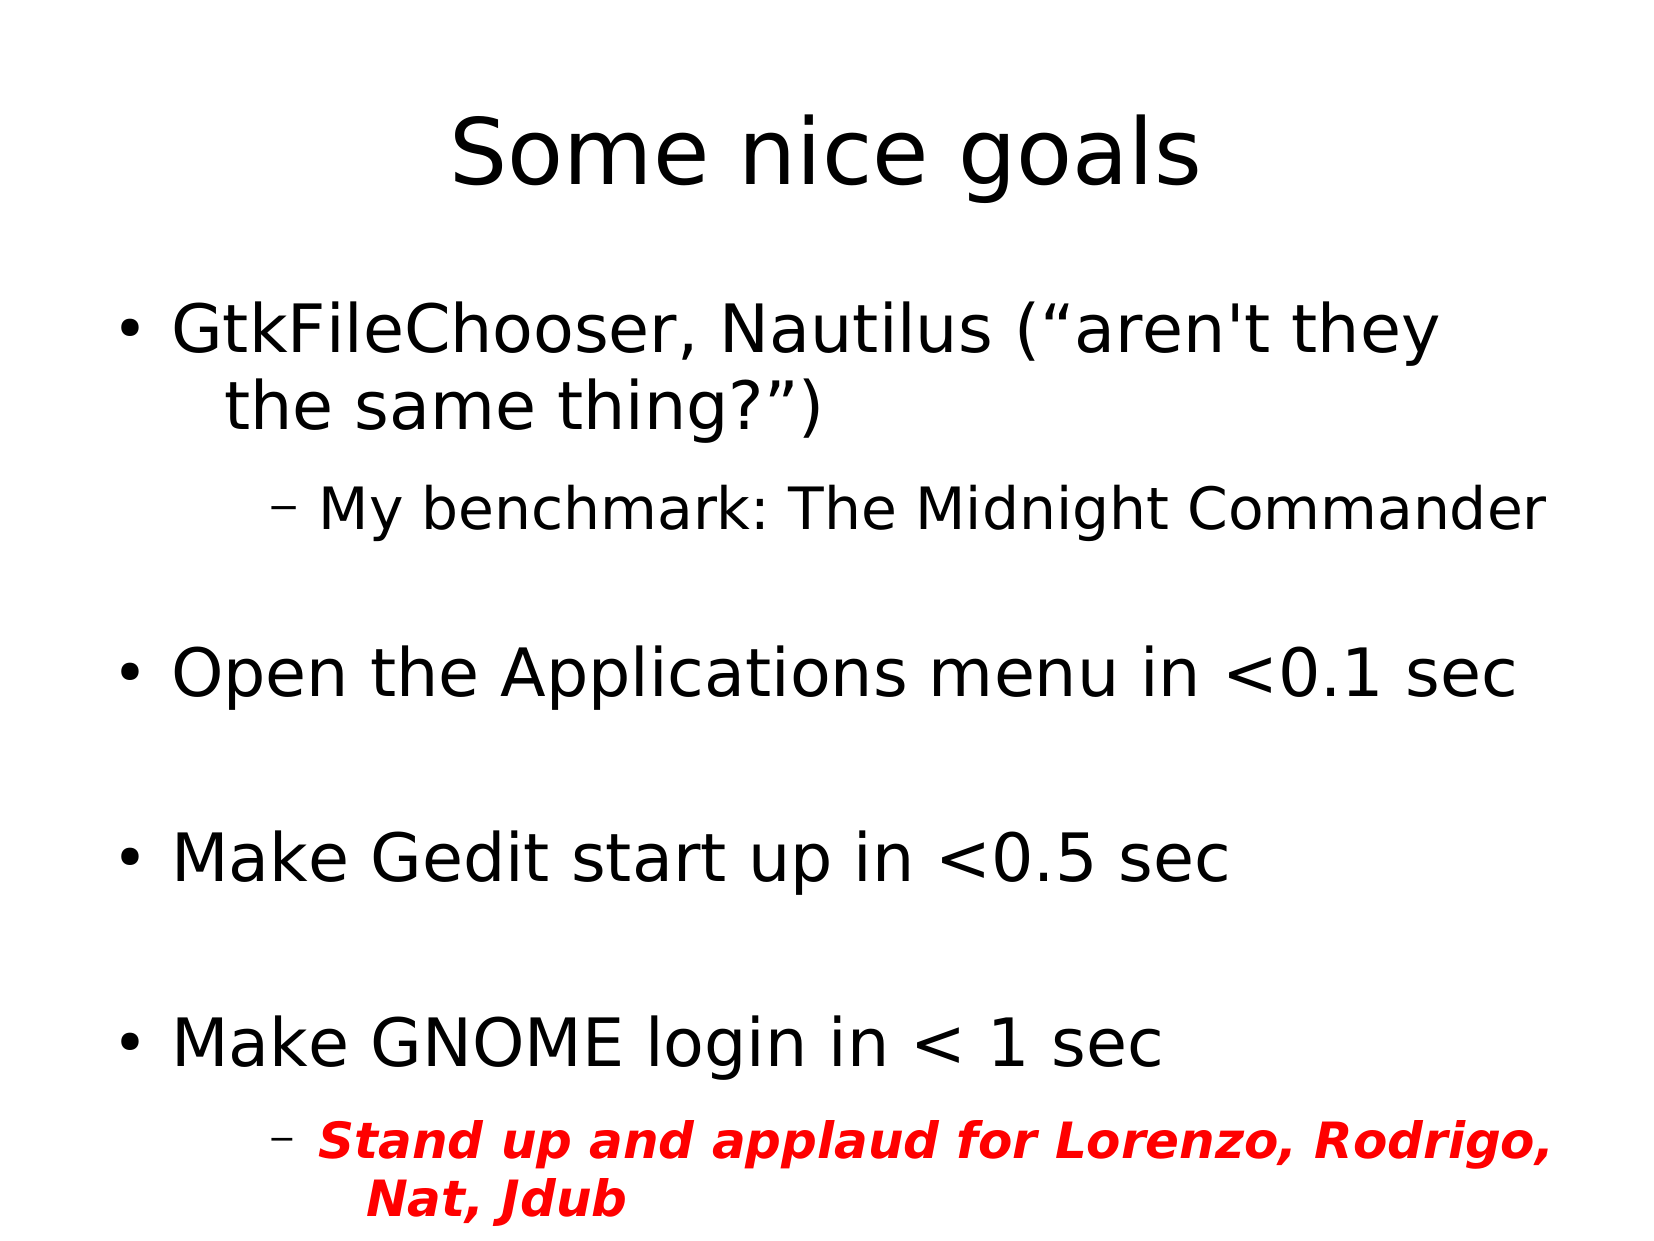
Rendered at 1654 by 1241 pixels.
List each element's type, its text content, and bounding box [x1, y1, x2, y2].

title Some nice goals [82, 49, 1571, 257]
list GtkFileChooser, Nautilus (“aren't they the same thing?”) My benchmark: The Midnight Commander Open the Applications menu in <0.1 sec Make Gedit start up in <0.5 sec Make GNOME login in < 1 sec Stand up and applaud for Lorenzo, Rodrigo, Nat, Jdub [82, 290, 1571, 1229]
